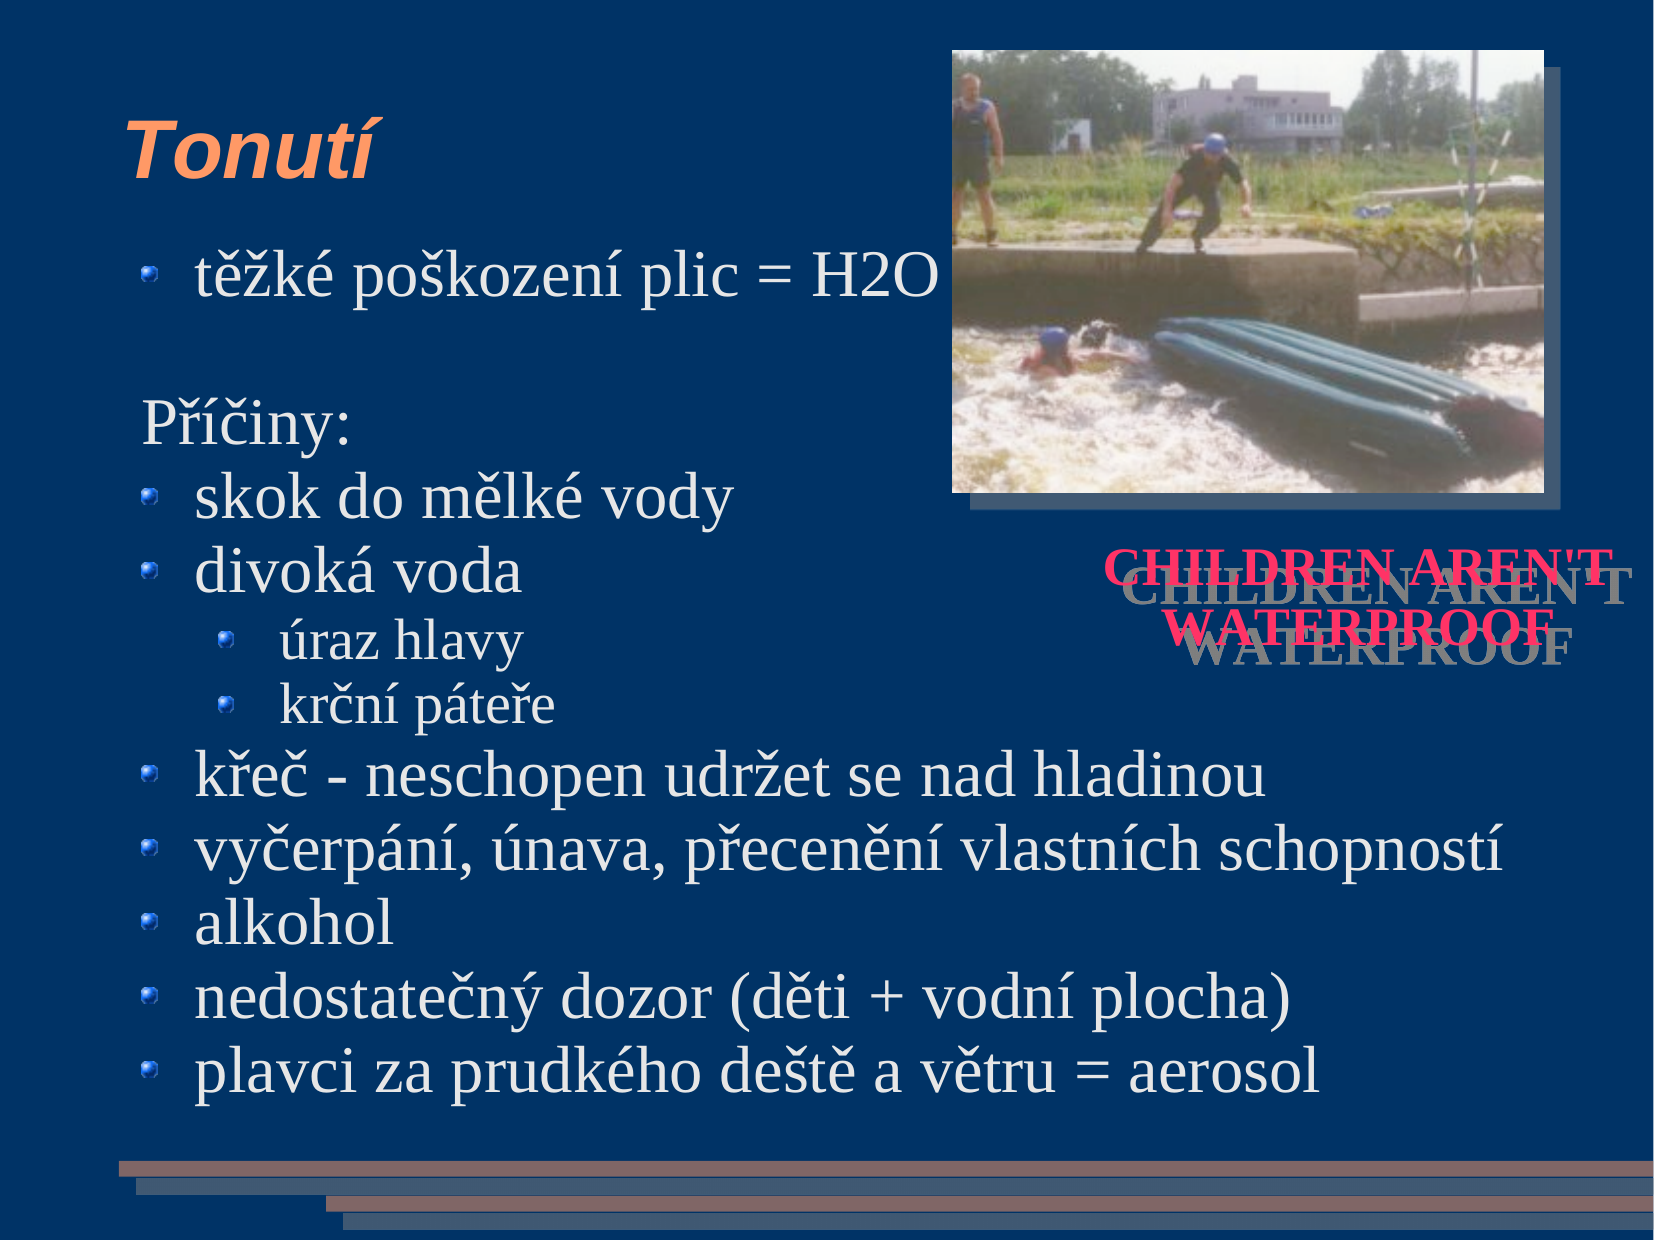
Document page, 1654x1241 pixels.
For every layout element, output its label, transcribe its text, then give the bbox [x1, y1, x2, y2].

list těžké poškození plic = H2O Příčiny: skok do mělké vody divoká voda úraz hlavy krční páteře křeč - neschopen udržet se nad hladinou vyčerpání, únava, přecenění vlastních schopností alkohol nedostatečný dozor (děti + vodní plocha) plavci za prudkého deště a větru = aerosol [123, 237, 1563, 1109]
title Tonutí [121, 46, 1534, 254]
text_box CHILDREN AREN'T WATERPROOF [1063, 537, 1654, 669]
picture [952, 50, 1544, 493]
